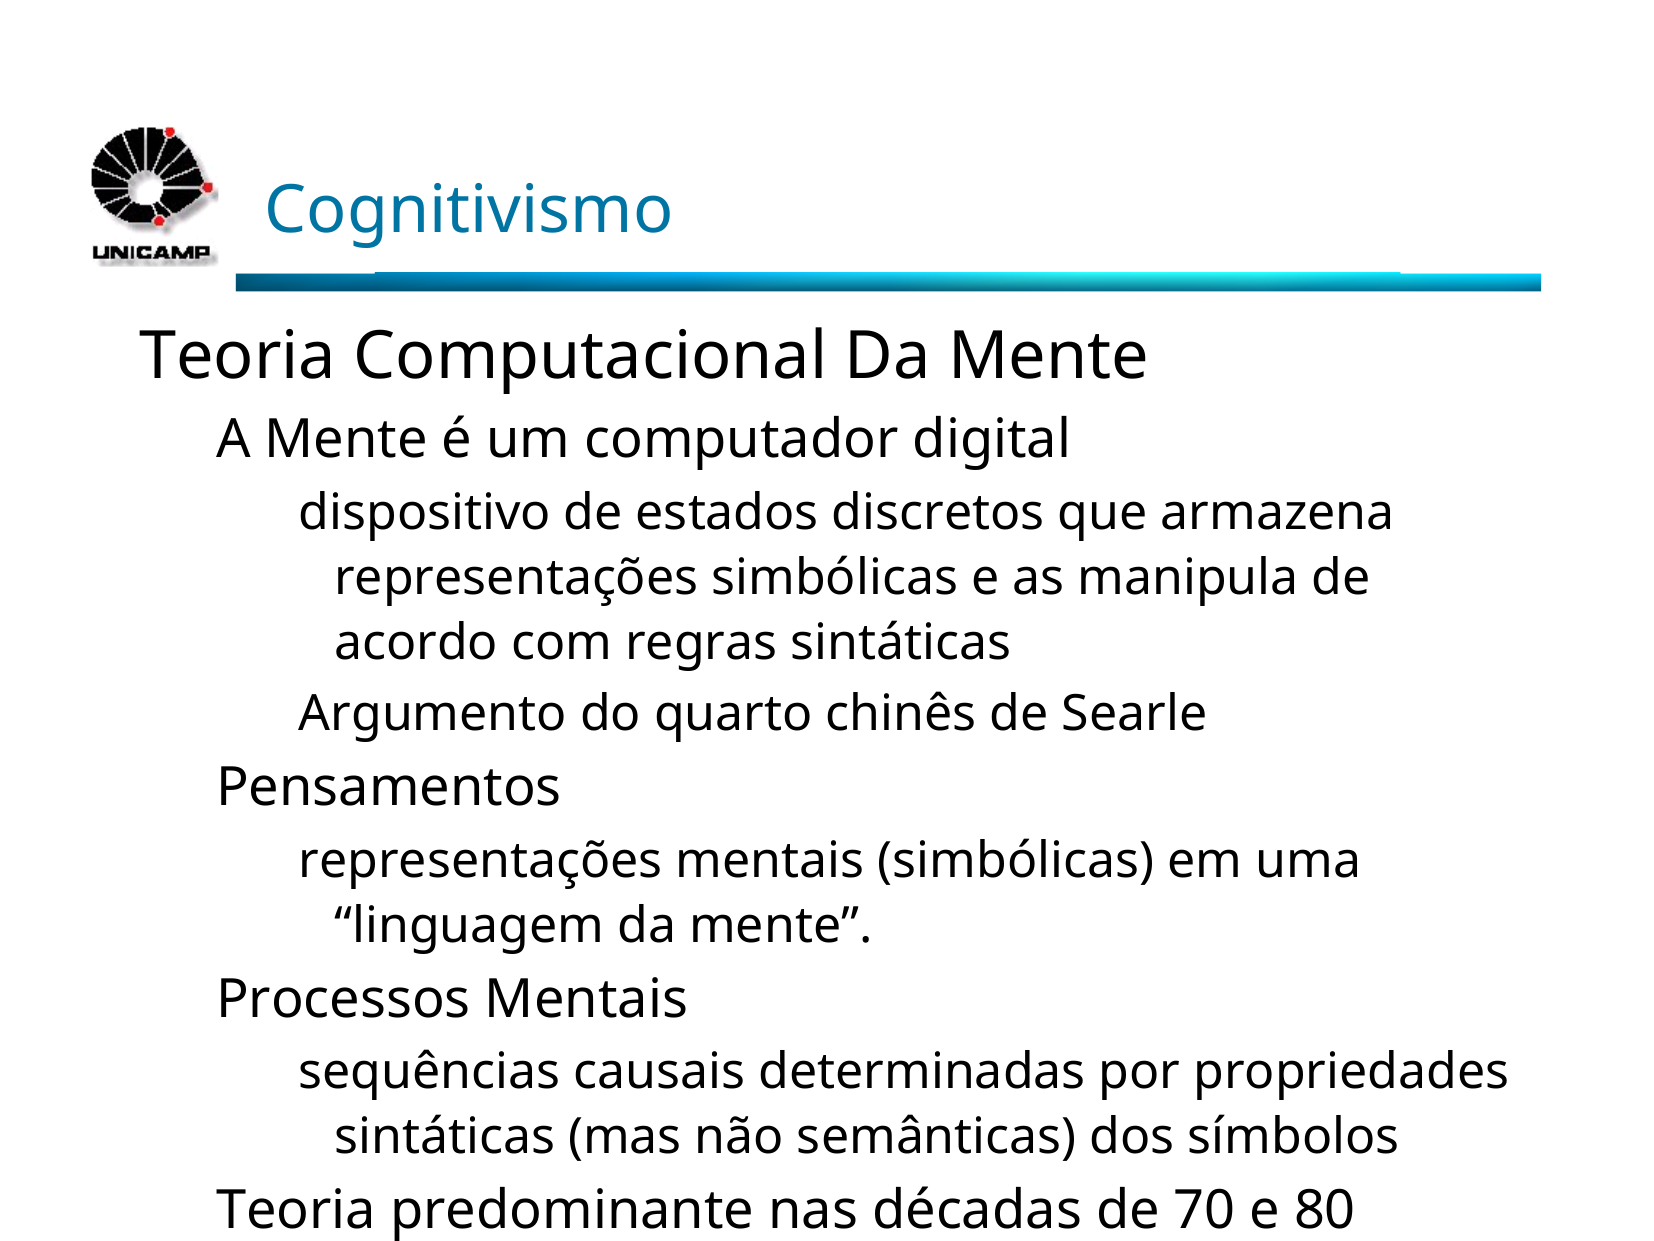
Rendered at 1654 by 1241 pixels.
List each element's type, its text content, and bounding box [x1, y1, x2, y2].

list Teoria Computacional Da Mente A Mente é um computador digital dispositivo de estados discretos que armazena representações simbólicas e as manipula de acordo com regras sintáticas Argumento do quarto chinês de Searle Pensamentos representações mentais (simbólicas) em uma “linguagem da mente”. Processos Mentais sequências causais determinadas por propriedades sintáticas (mas não semânticas) dos símbolos Teoria predominante nas décadas de 70 e 80 [121, 309, 1534, 1182]
picture [125, 272, 1654, 295]
title Cognitivismo [264, 42, 1534, 250]
